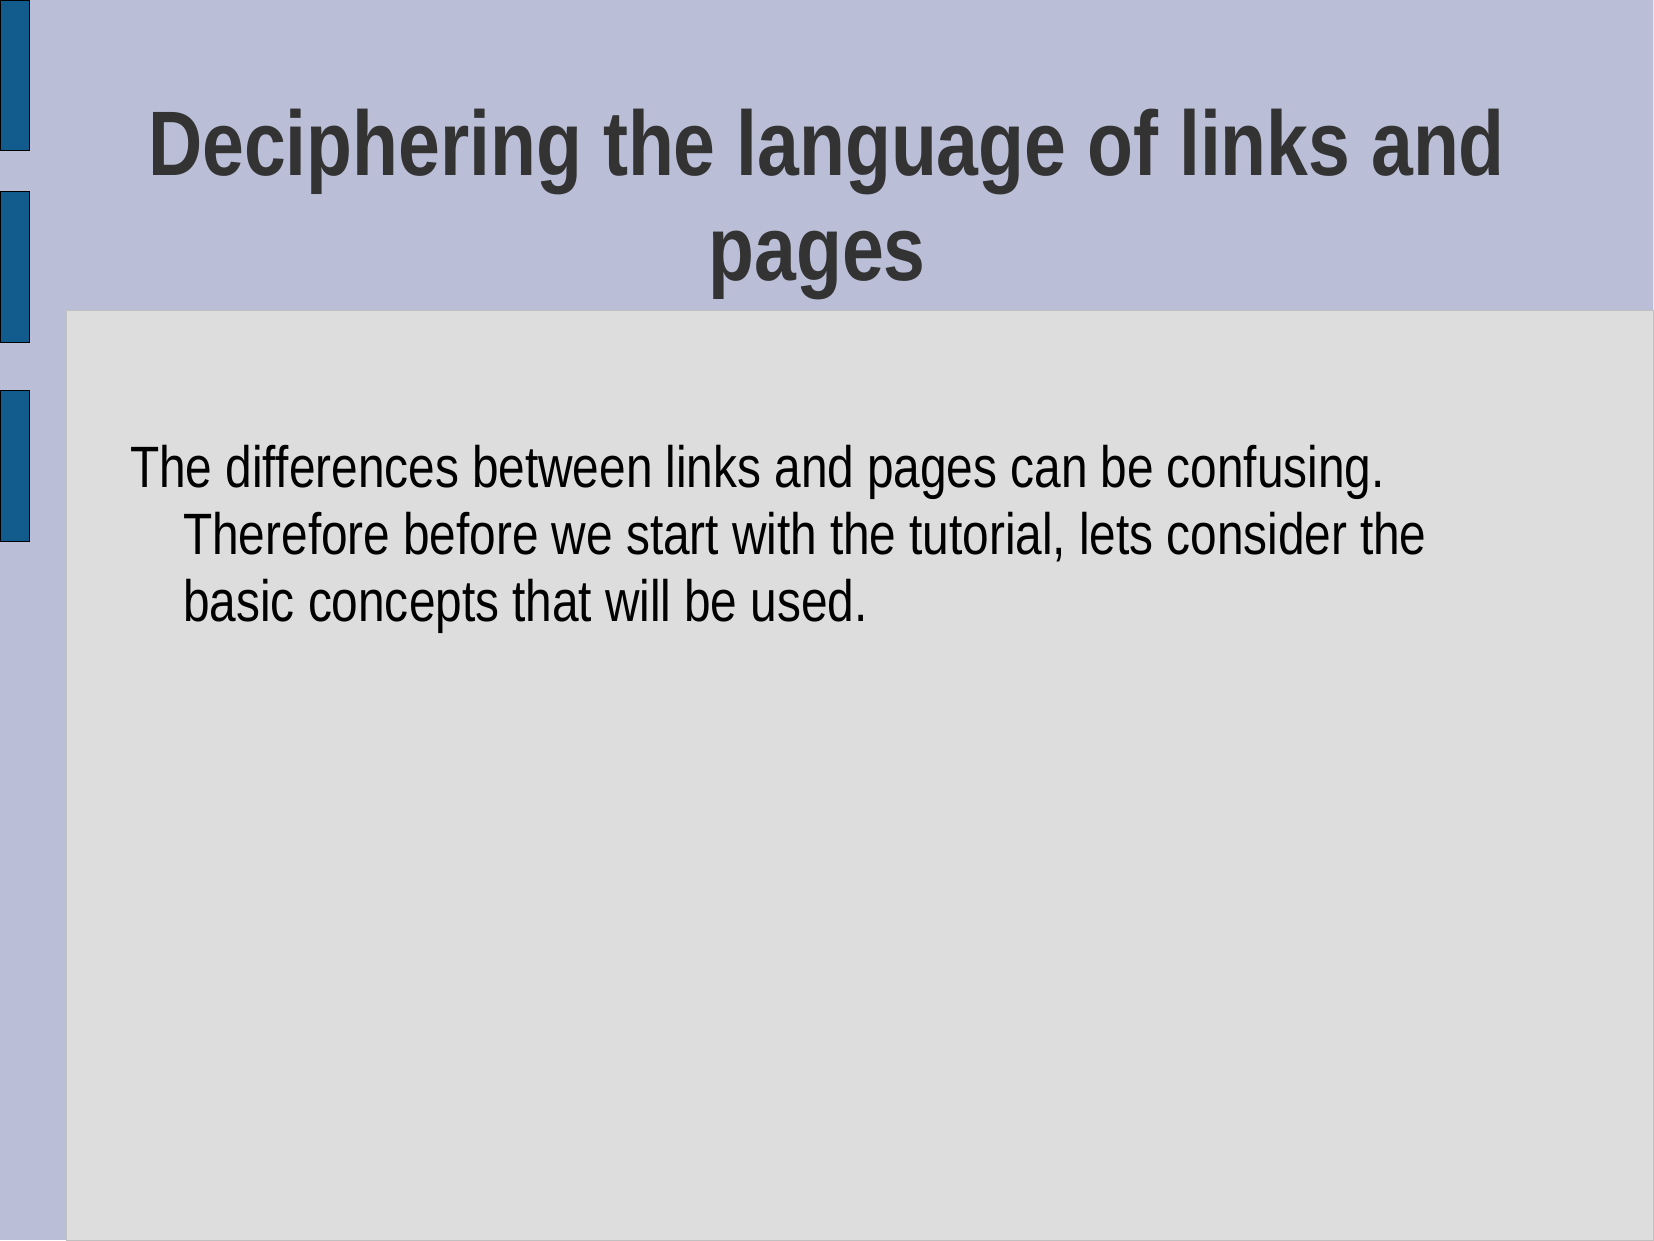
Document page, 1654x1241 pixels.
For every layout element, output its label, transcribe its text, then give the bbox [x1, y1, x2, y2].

list The differences between links and pages can be confusing. Therefore before we start with the tutorial, lets consider the basic concepts that will be used. [112, 433, 1525, 1201]
title Deciphering the language of links and pages [121, 89, 1534, 300]
